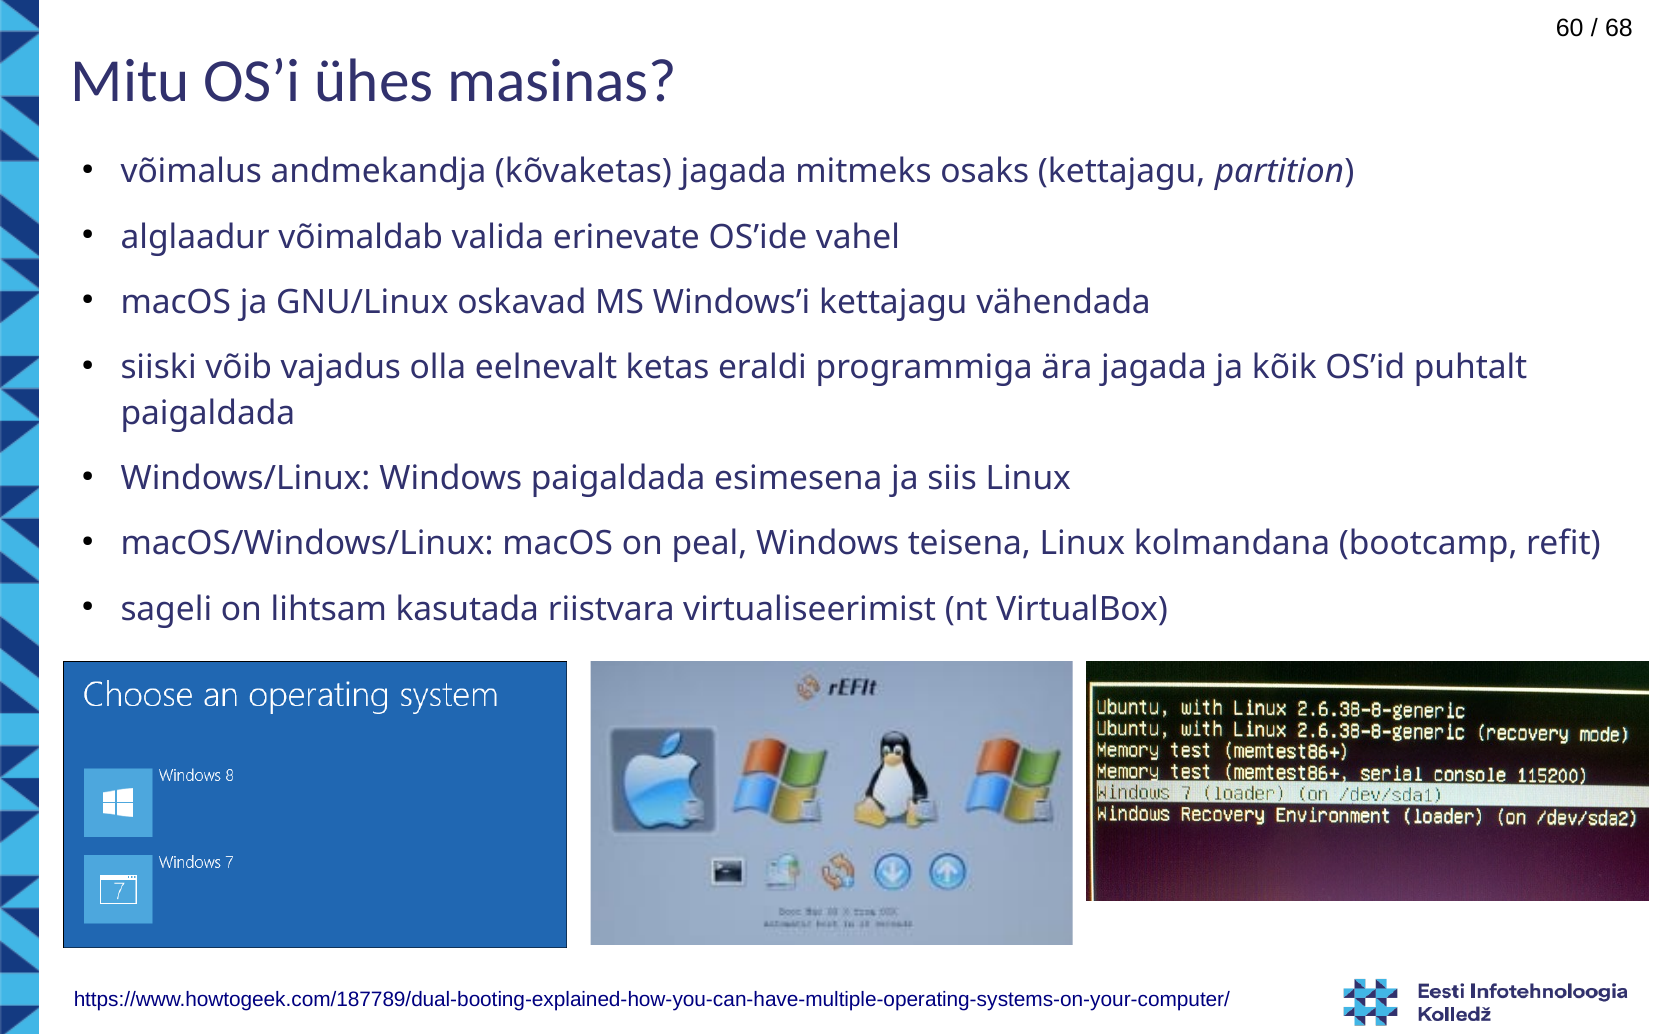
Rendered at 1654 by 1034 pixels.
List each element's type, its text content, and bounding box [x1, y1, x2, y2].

list võimalus andmekandja (kõvaketas) jagada mitmeks osaks (kettajagu, partition) alglaadur võimaldab valida erinevate OS’ide vahel macOS ja GNU/Linux oskavad MS Windows’i kettajagu vähendada siiski võib vajadus olla eelnevalt ketas eraldi programmiga ära jagada ja kõik OS’id puhtalt paigaldada Windows/Linux: Windows paigaldada esimesena ja siis Linux macOS/Windows/Linux: macOS on peal, Windows teisena, Linux kolmandana (bootcamp, refit) sageli on lihtsam kasutada riistvara virtualiseerimist (nt VirtualBox) [68, 147, 1642, 638]
picture [63, 661, 567, 948]
text_box https://www.howtogeek.com/187789/dual-booting-explained-how-you-can-have-multiple-operating-systems-on-your-computer/ [59, 980, 1252, 1019]
title Mitu OS’i ühes masinas? [70, 41, 1630, 130]
picture [590, 661, 1073, 945]
picture [1086, 661, 1649, 901]
